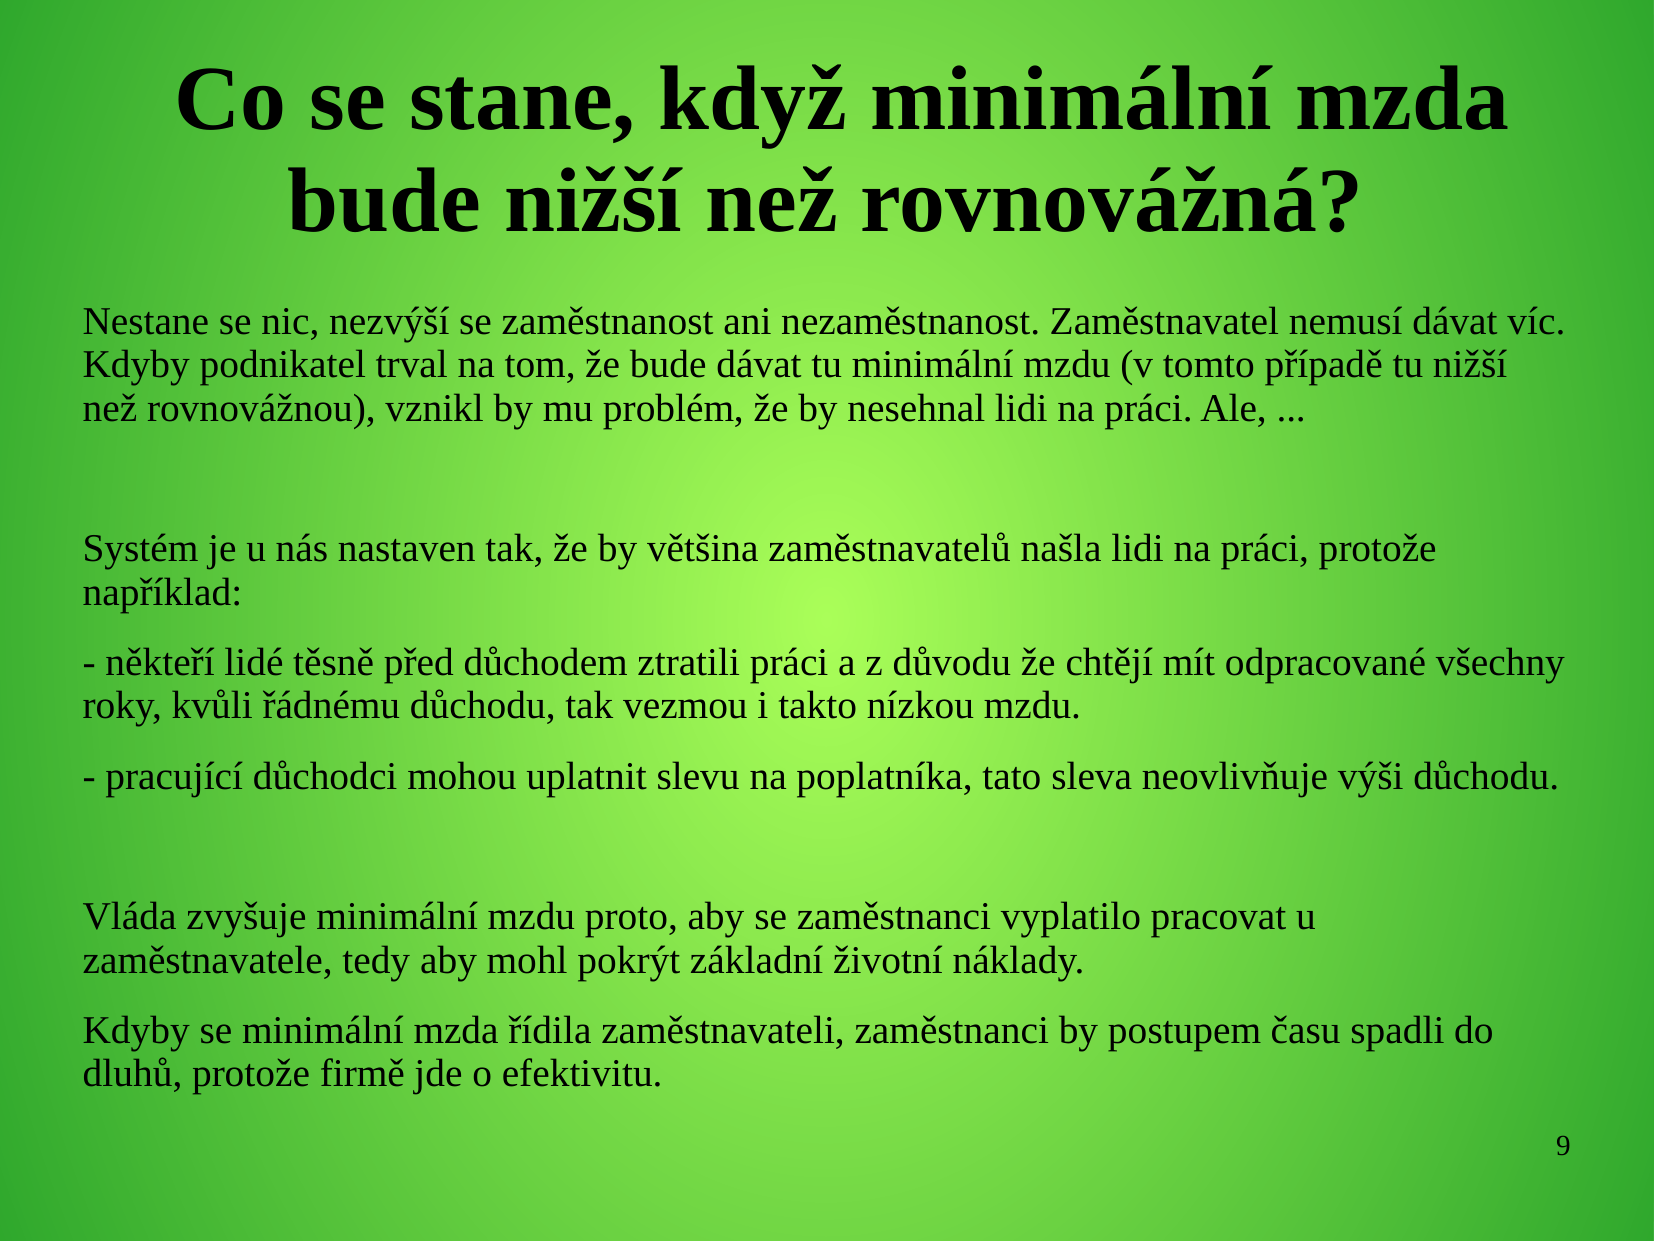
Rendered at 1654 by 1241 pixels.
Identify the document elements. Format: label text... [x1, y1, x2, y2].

title Co se stane, když minimální mzda bude nižší než rovnovážná? [82, 47, 1571, 252]
list Nestane se nic, nezvýší se zaměstnanost ani nezaměstnanost. Zaměstnavatel nemusí dávat víc. Kdyby podnikatel trval na tom, že bude dávat tu minimální mzdu (v tomto případě tu nižší než rovnovážnou), vznikl by mu problém, že by nesehnal lidi na práci. Ale, ... Systém je u nás nastaven tak, že by většina zaměstnavatelů našla lidi na práci, protože například: - někteří lidé těsně před důchodem ztratili práci a z důvodu že chtějí mít odpracované všechny roky, kvůli řádnému důchodu, tak vezmou i takto nízkou mzdu. - pracující důchodci mohou uplatnit slevu na poplatníka, tato sleva neovlivňuje výši důchodu. Vláda zvyšuje minimální mzdu proto, aby se zaměstnanci vyplatilo pracovat u zaměstnavatele, tedy aby mohl pokrýt základní životní náklady. Kdyby se minimální mzda řídila zaměstnavateli, zaměstnanci by postupem času spadli do dluhů, protože firmě jde o efektivitu. [82, 299, 1571, 1111]
